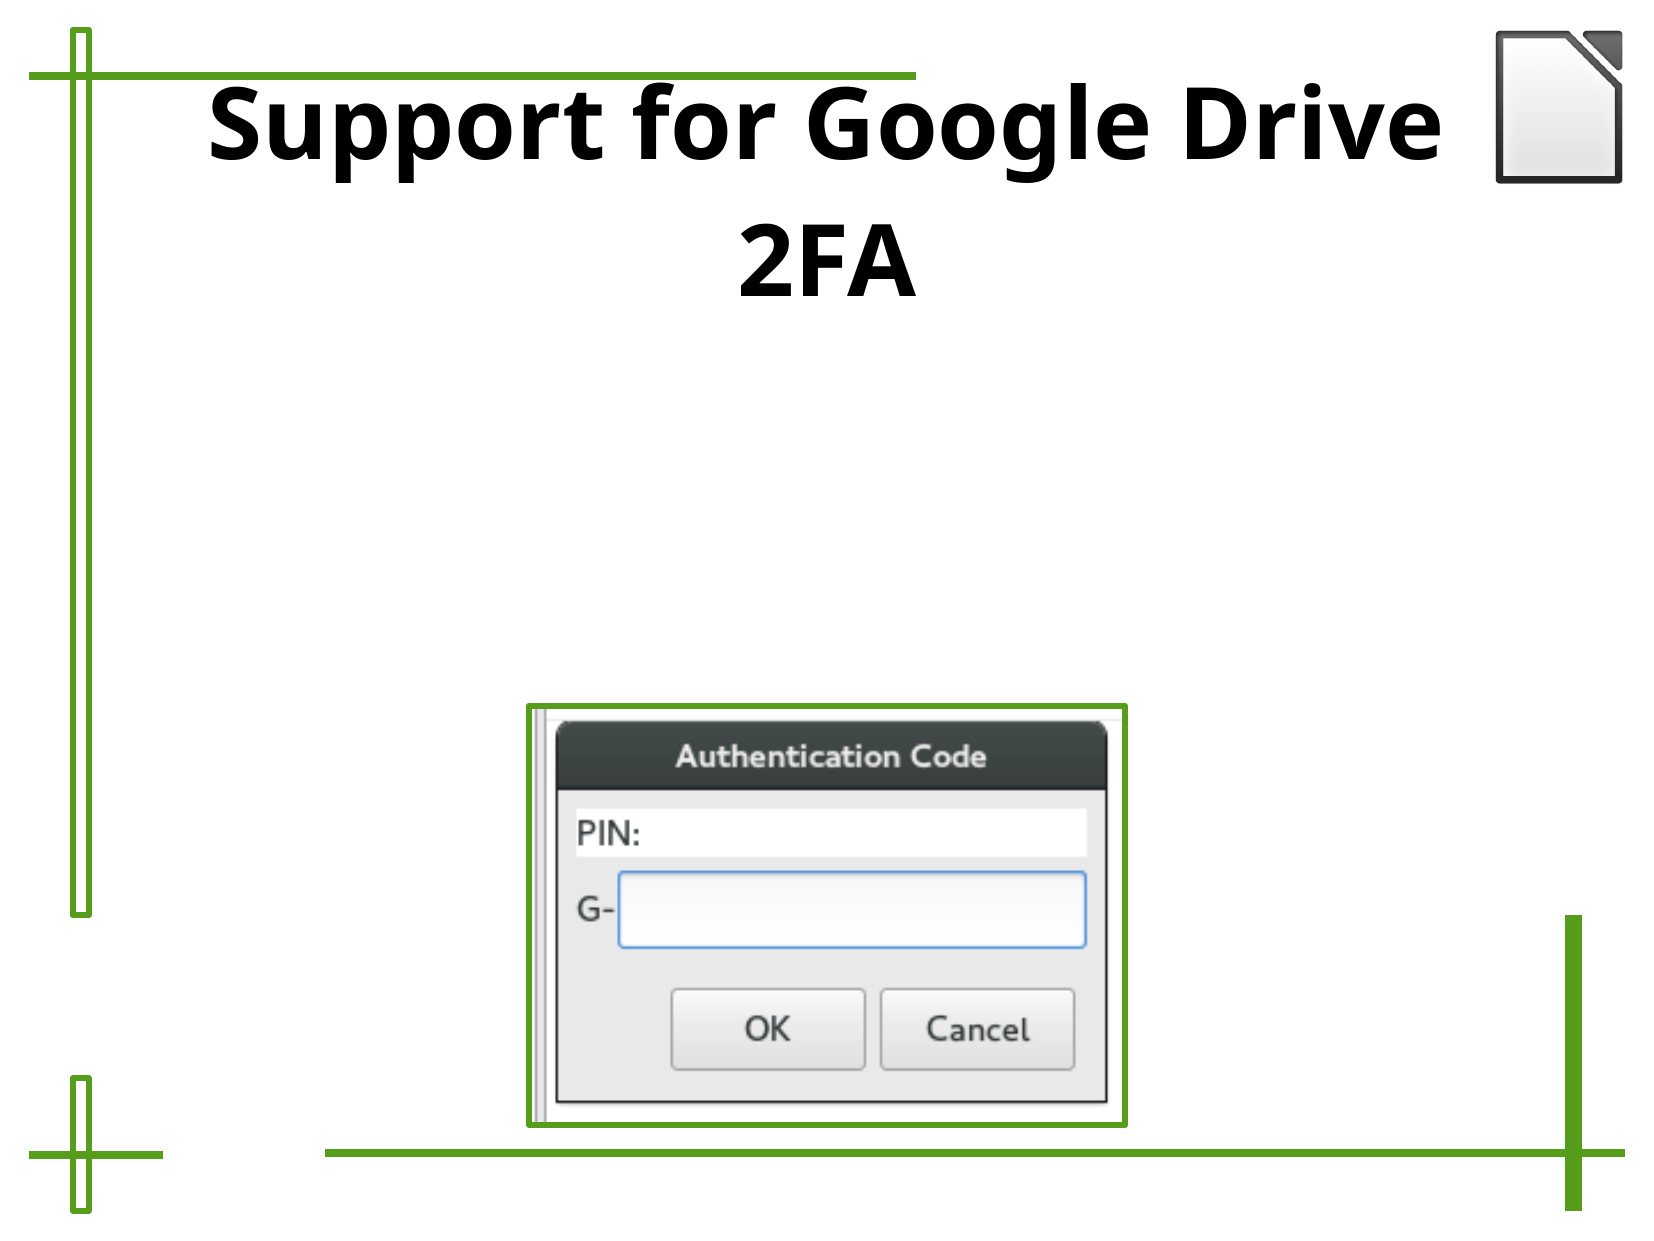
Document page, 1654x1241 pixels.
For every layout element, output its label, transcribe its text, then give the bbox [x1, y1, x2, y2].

title Support for Google Drive 2FA [118, 118, 1536, 260]
picture [531, 708, 1122, 1123]
picture [1494, 29, 1624, 186]
